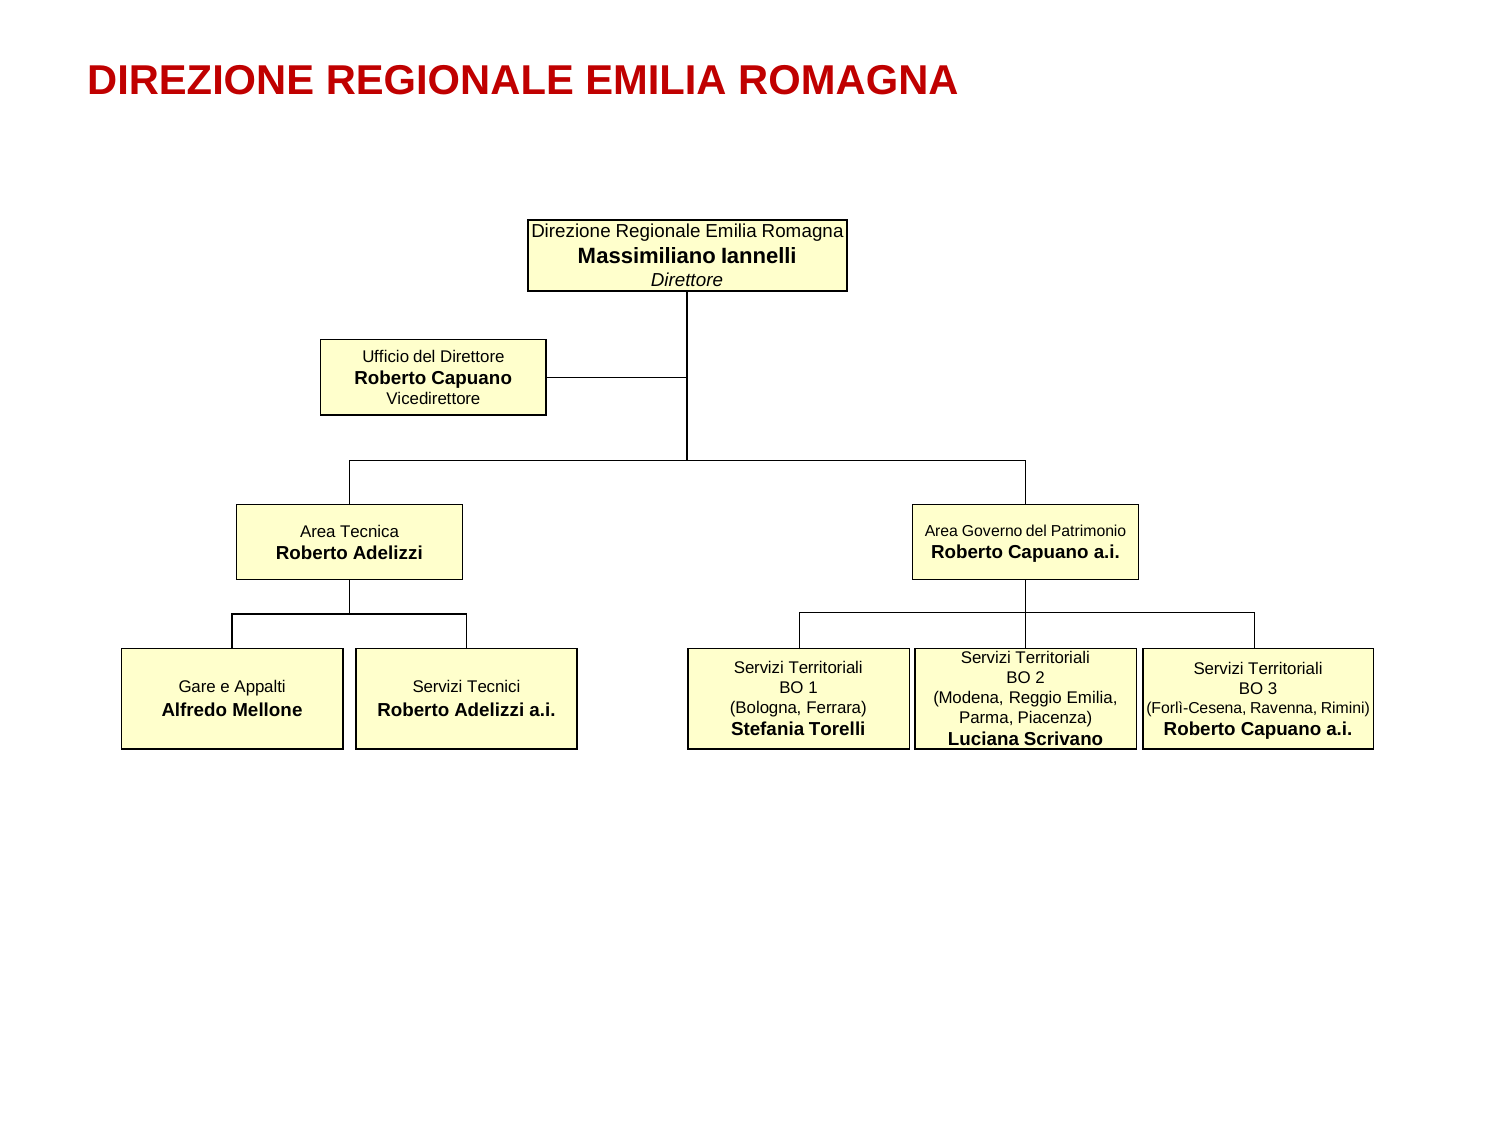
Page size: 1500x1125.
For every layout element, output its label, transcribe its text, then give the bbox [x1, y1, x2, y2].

picture [120, 213, 1380, 762]
text_box DIREZIONE REGIONALE EMILIA ROMAGNA [72, 45, 1462, 128]
